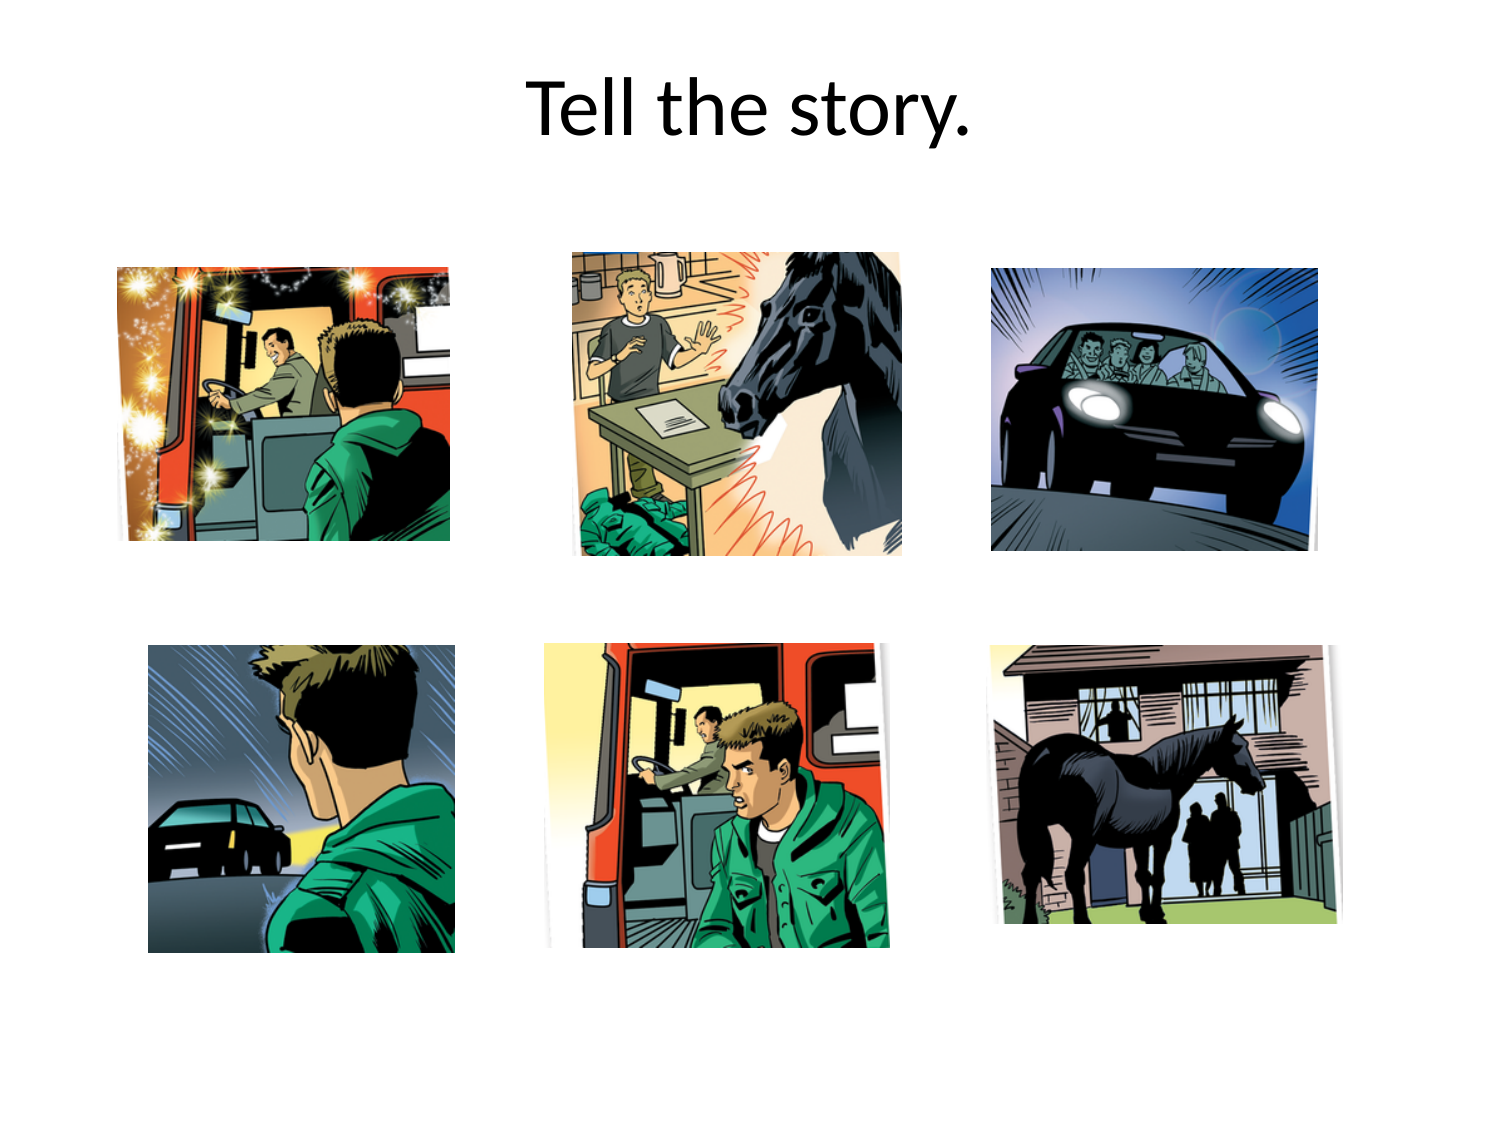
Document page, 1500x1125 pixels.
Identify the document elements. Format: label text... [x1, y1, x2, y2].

picture [544, 643, 890, 948]
title Tell the story. [75, 45, 1426, 150]
picture [148, 645, 455, 953]
picture [991, 268, 1318, 551]
picture [572, 252, 902, 556]
picture [117, 267, 450, 541]
picture [986, 645, 1343, 924]
